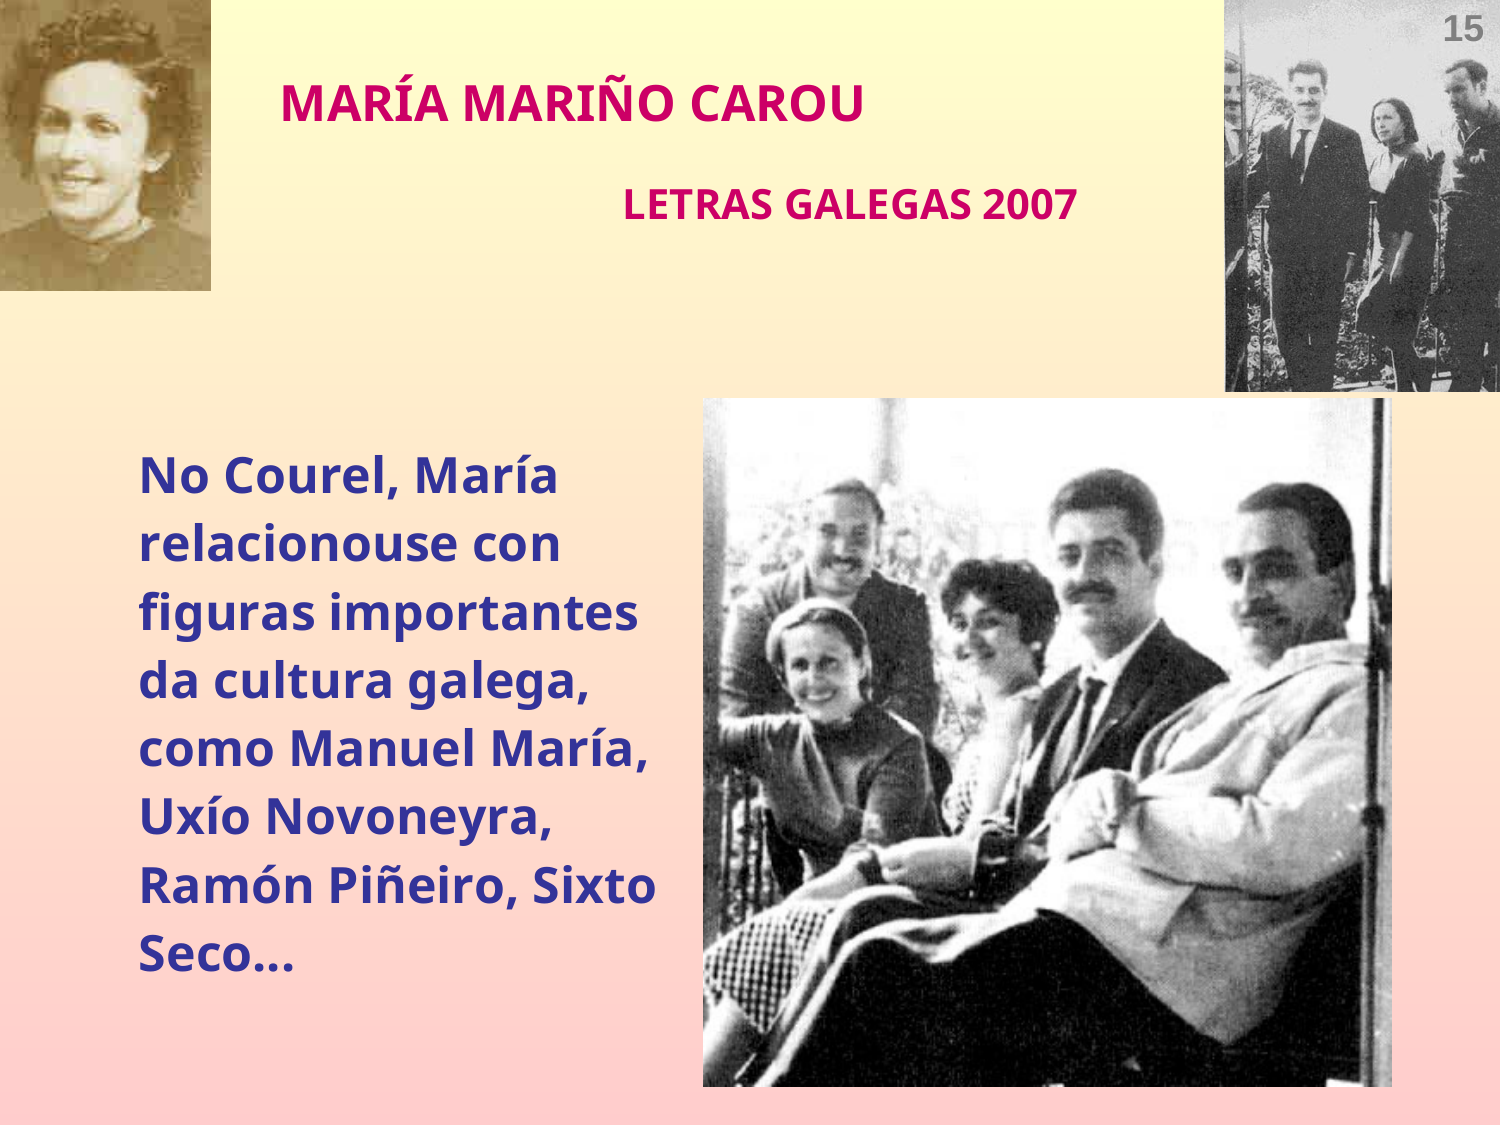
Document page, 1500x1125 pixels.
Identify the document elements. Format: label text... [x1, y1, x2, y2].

text_box No Courel, María relacionouse con figuras importantes da cultura galega, como Manuel María, Uxío Novoneyra, Ramón Piñeiro, Sixto Seco... [124, 432, 703, 995]
picture [703, 398, 1392, 1087]
picture [1224, 0, 1500, 392]
text_box MARÍA MARIÑO CAROU [265, 60, 975, 145]
text_box 15 [1427, 0, 1500, 58]
text_box LETRAS GALEGAS 2007 [608, 166, 1224, 240]
picture [0, 0, 211, 291]
